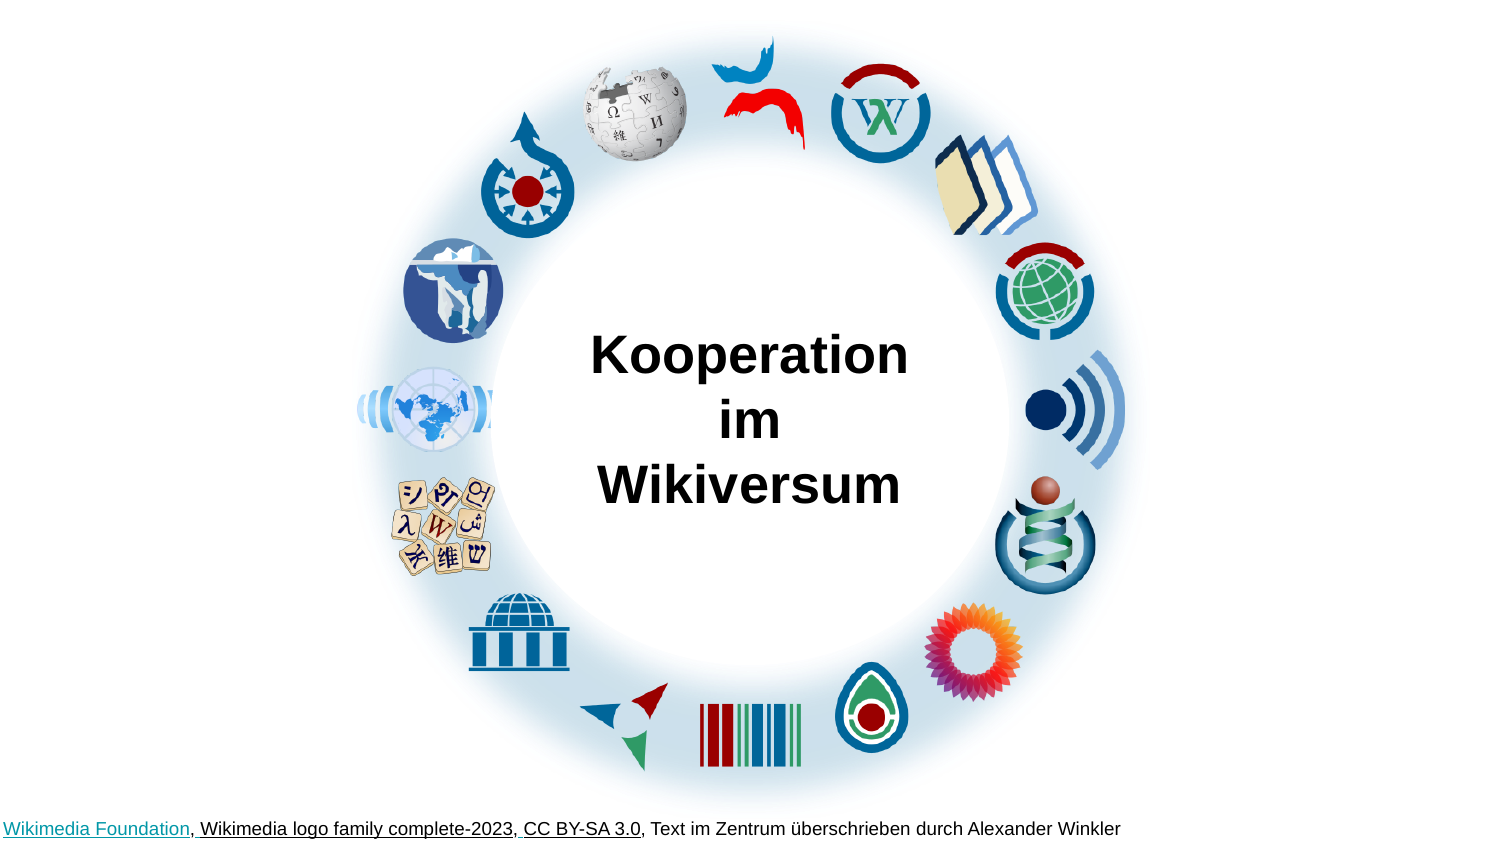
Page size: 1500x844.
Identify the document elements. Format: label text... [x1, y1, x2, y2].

picture [340, 12, 1160, 801]
text_box Kooperation im Wikiversum [491, 179, 1009, 665]
text_box Wikimedia Foundation, Wikimedia logo family complete-2023, CC BY-SA 3.0, Text im Zentrum überschrieben durch Alexander Winkler [0, 801, 1465, 844]
